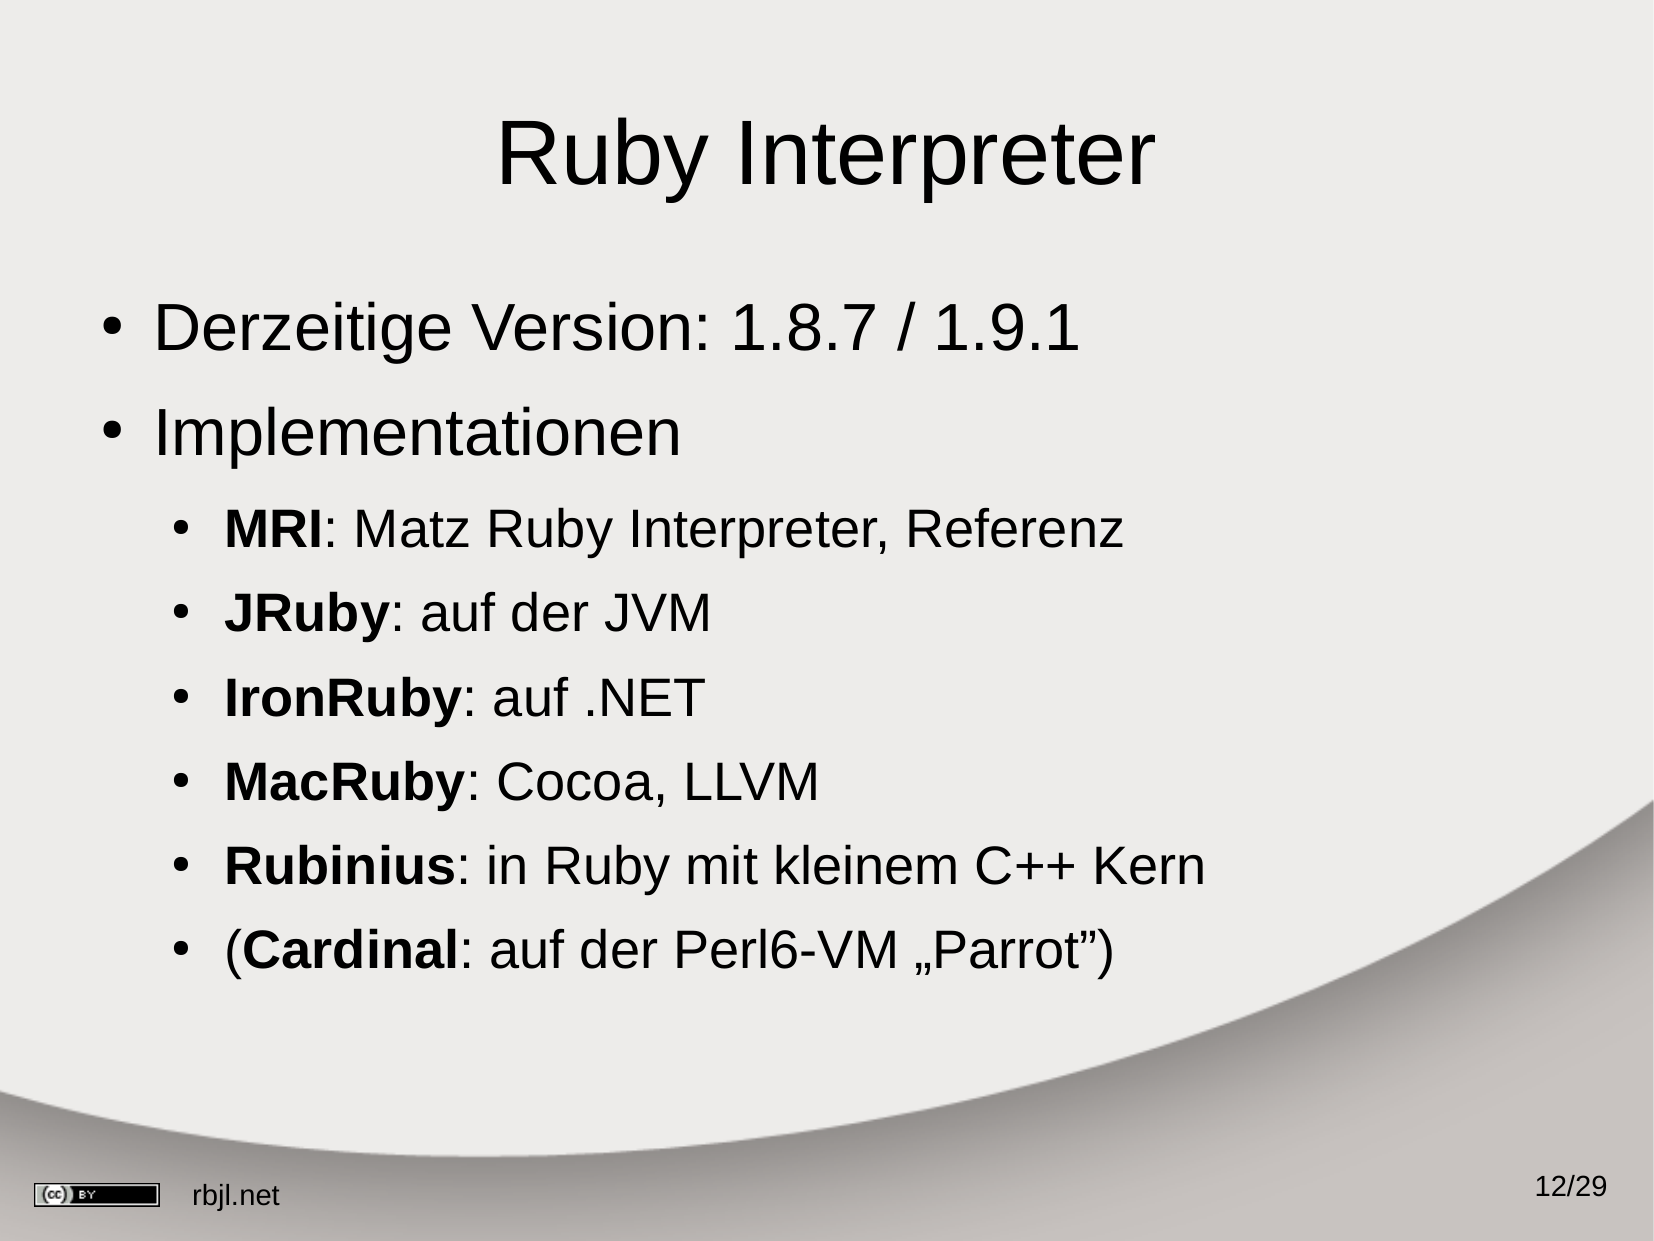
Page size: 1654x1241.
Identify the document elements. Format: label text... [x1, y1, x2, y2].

list Derzeitige Version: 1.8.7 / 1.9.1 Implementationen MRI: Matz Ruby Interpreter, Referenz JRuby: auf der JVM IronRuby: auf .NET MacRuby: Cocoa, LLVM Rubinius: in Ruby mit kleinem C++ Kern (Cardinal: auf der Perl6-VM „Parrot”) [82, 290, 1571, 1109]
picture [0, 0, 1654, 1241]
title Ruby Interpreter [82, 49, 1571, 257]
